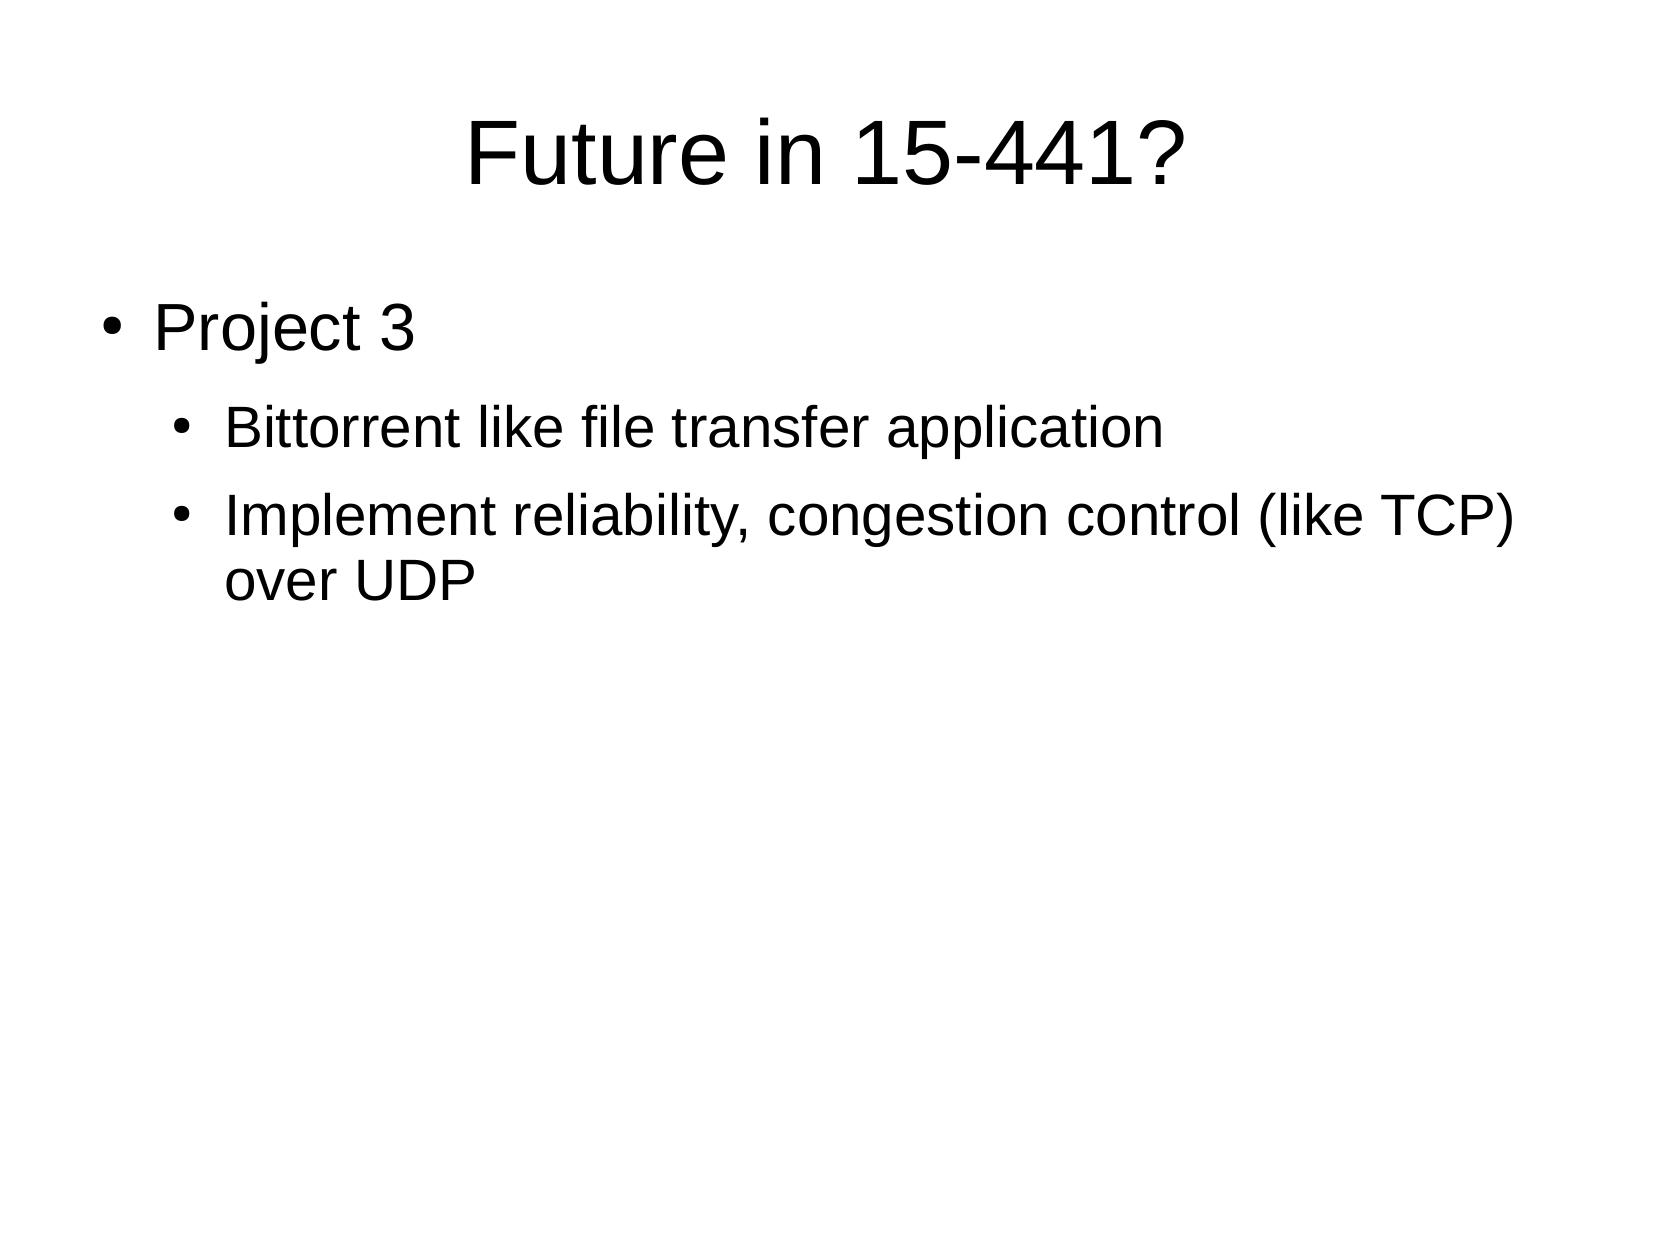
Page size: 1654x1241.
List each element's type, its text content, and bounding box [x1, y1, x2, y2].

title Future in 15-441? [82, 56, 1571, 250]
list Project 3 Bittorrent like file transfer application Implement reliability, congestion control (like TCP) over UDP [82, 290, 1571, 1109]
